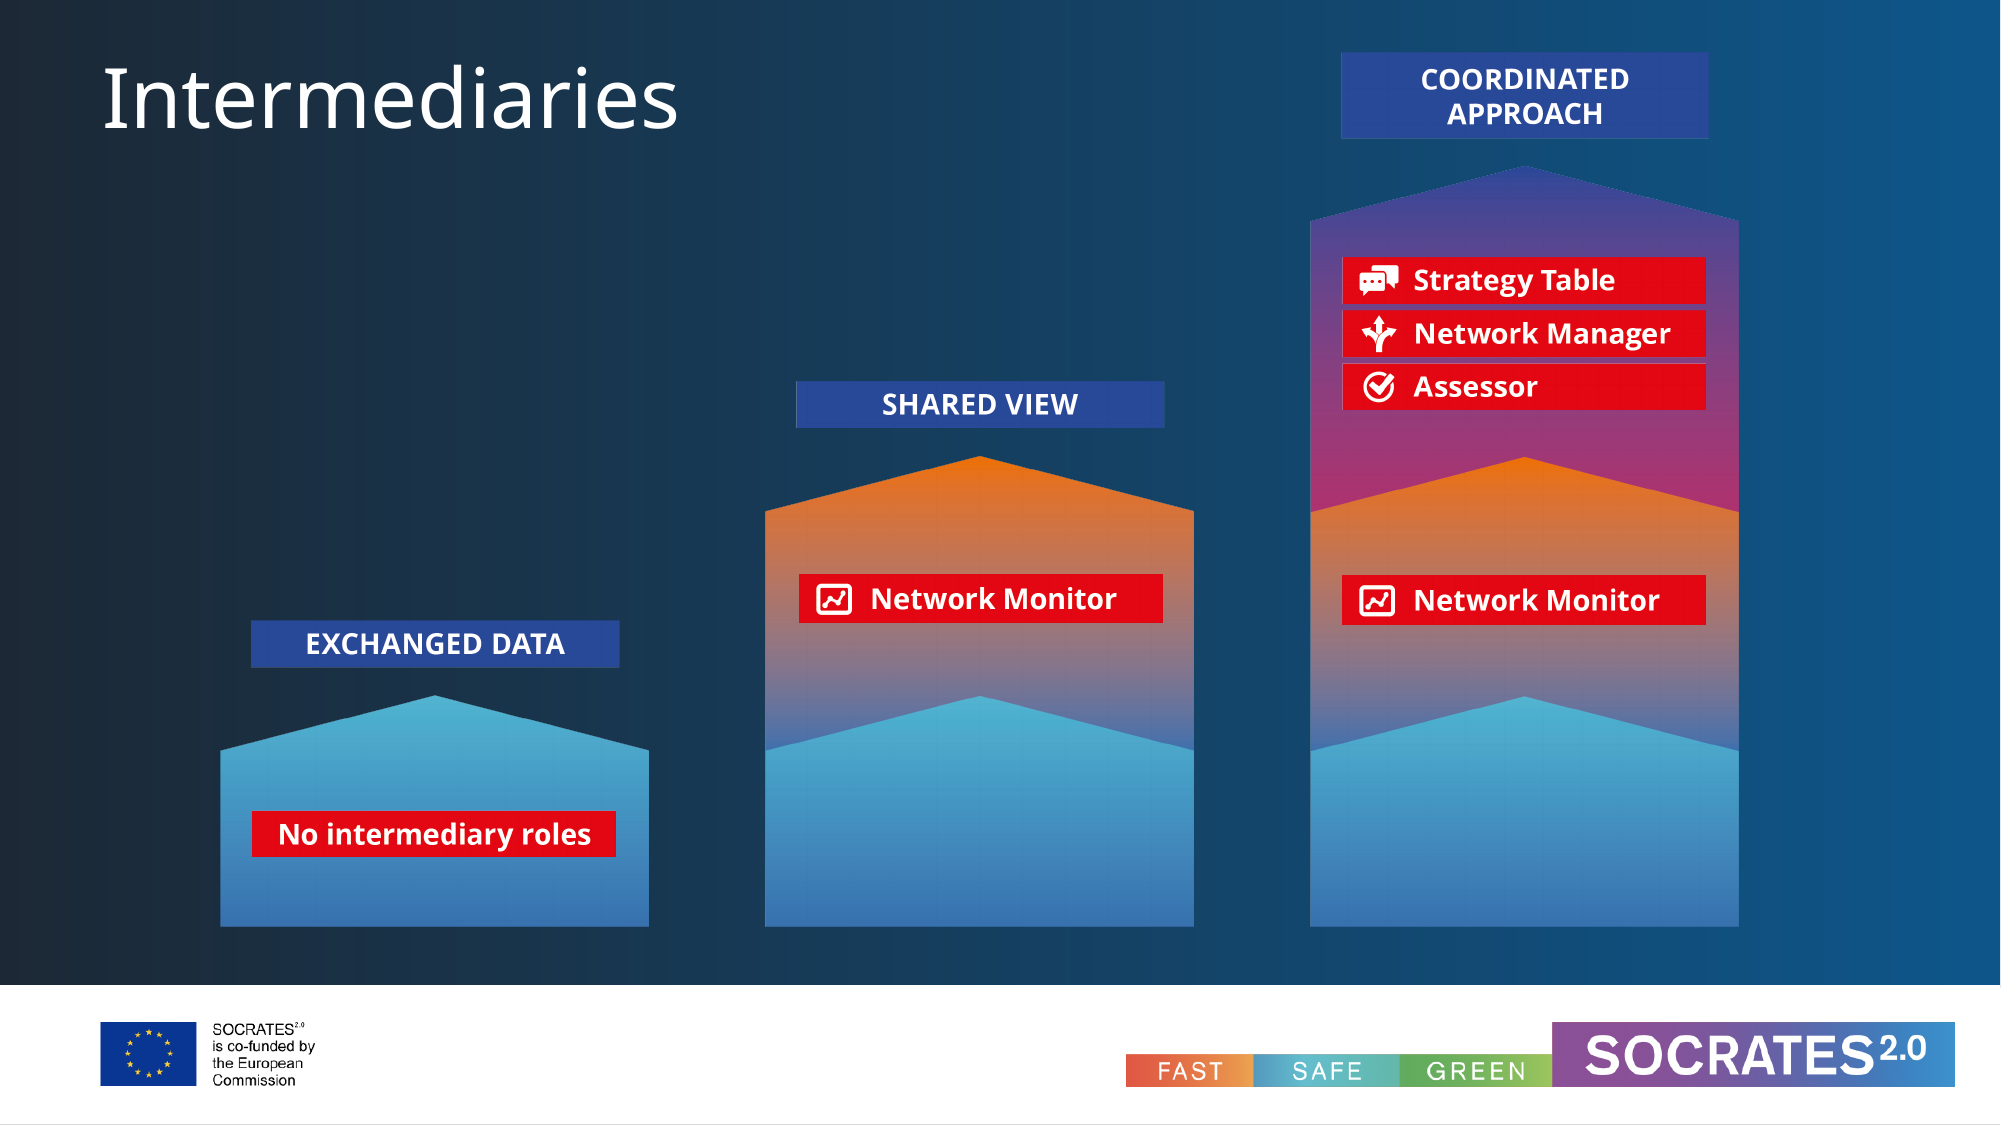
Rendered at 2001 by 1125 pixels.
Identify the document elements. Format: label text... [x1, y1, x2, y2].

picture [765, 378, 1194, 927]
text_box Intermediaries [102, 39, 1901, 227]
picture [1310, 227, 1739, 927]
picture [0, 985, 2000, 1125]
picture [220, 562, 649, 927]
